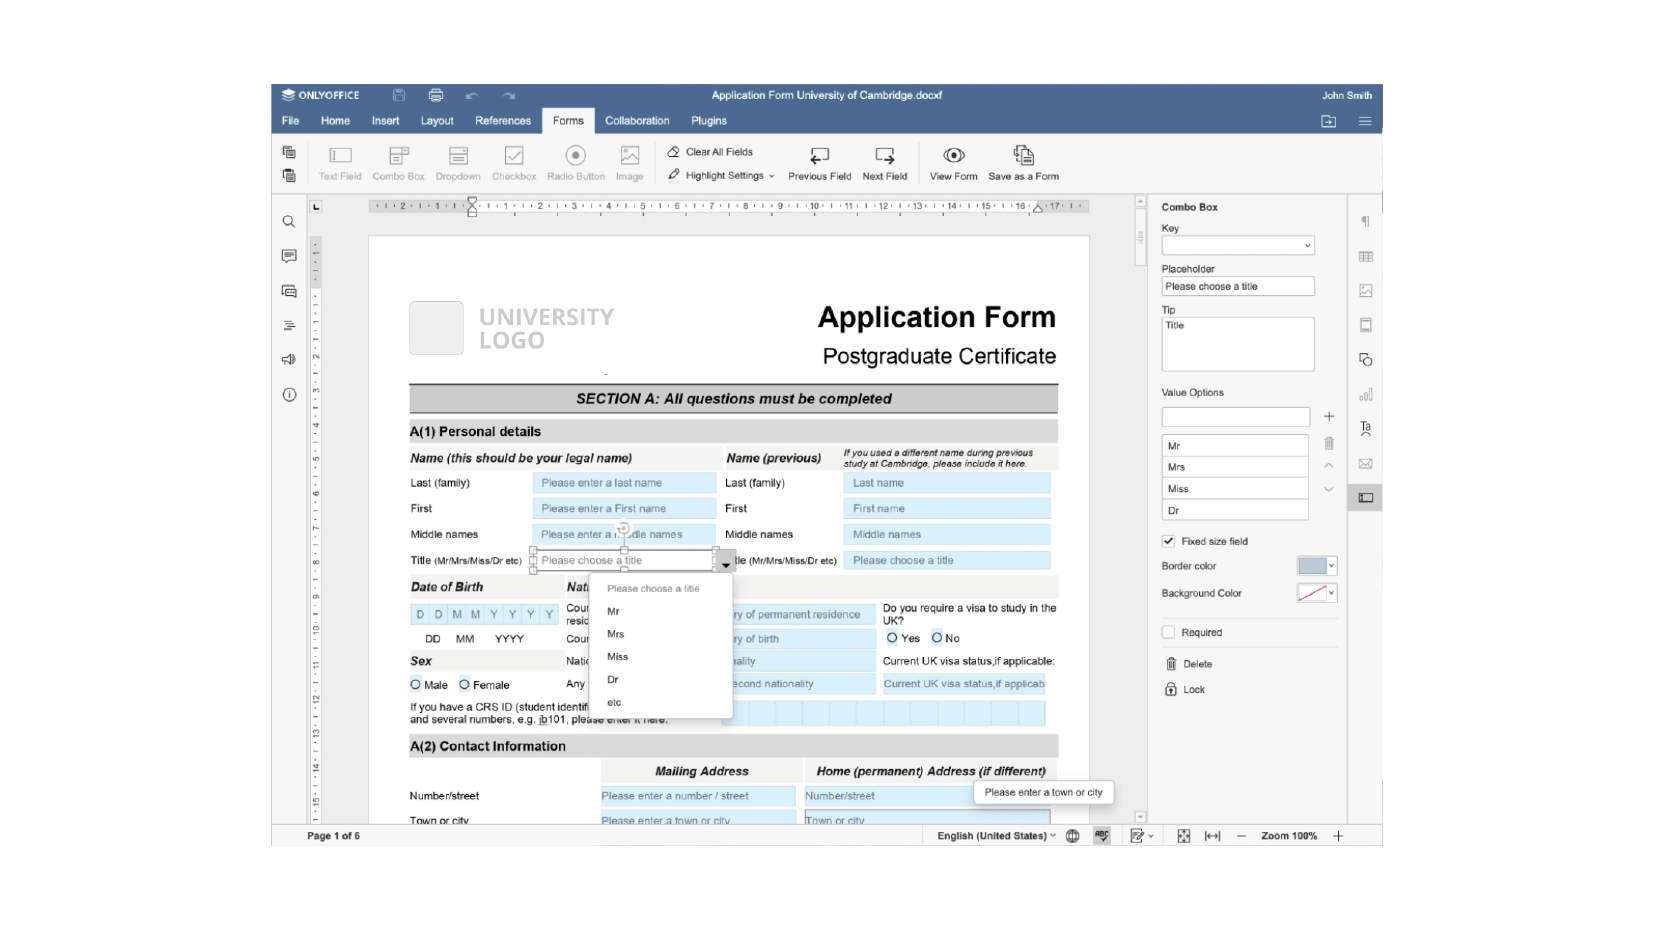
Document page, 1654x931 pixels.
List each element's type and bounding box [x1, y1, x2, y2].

picture [271, 84, 1383, 846]
